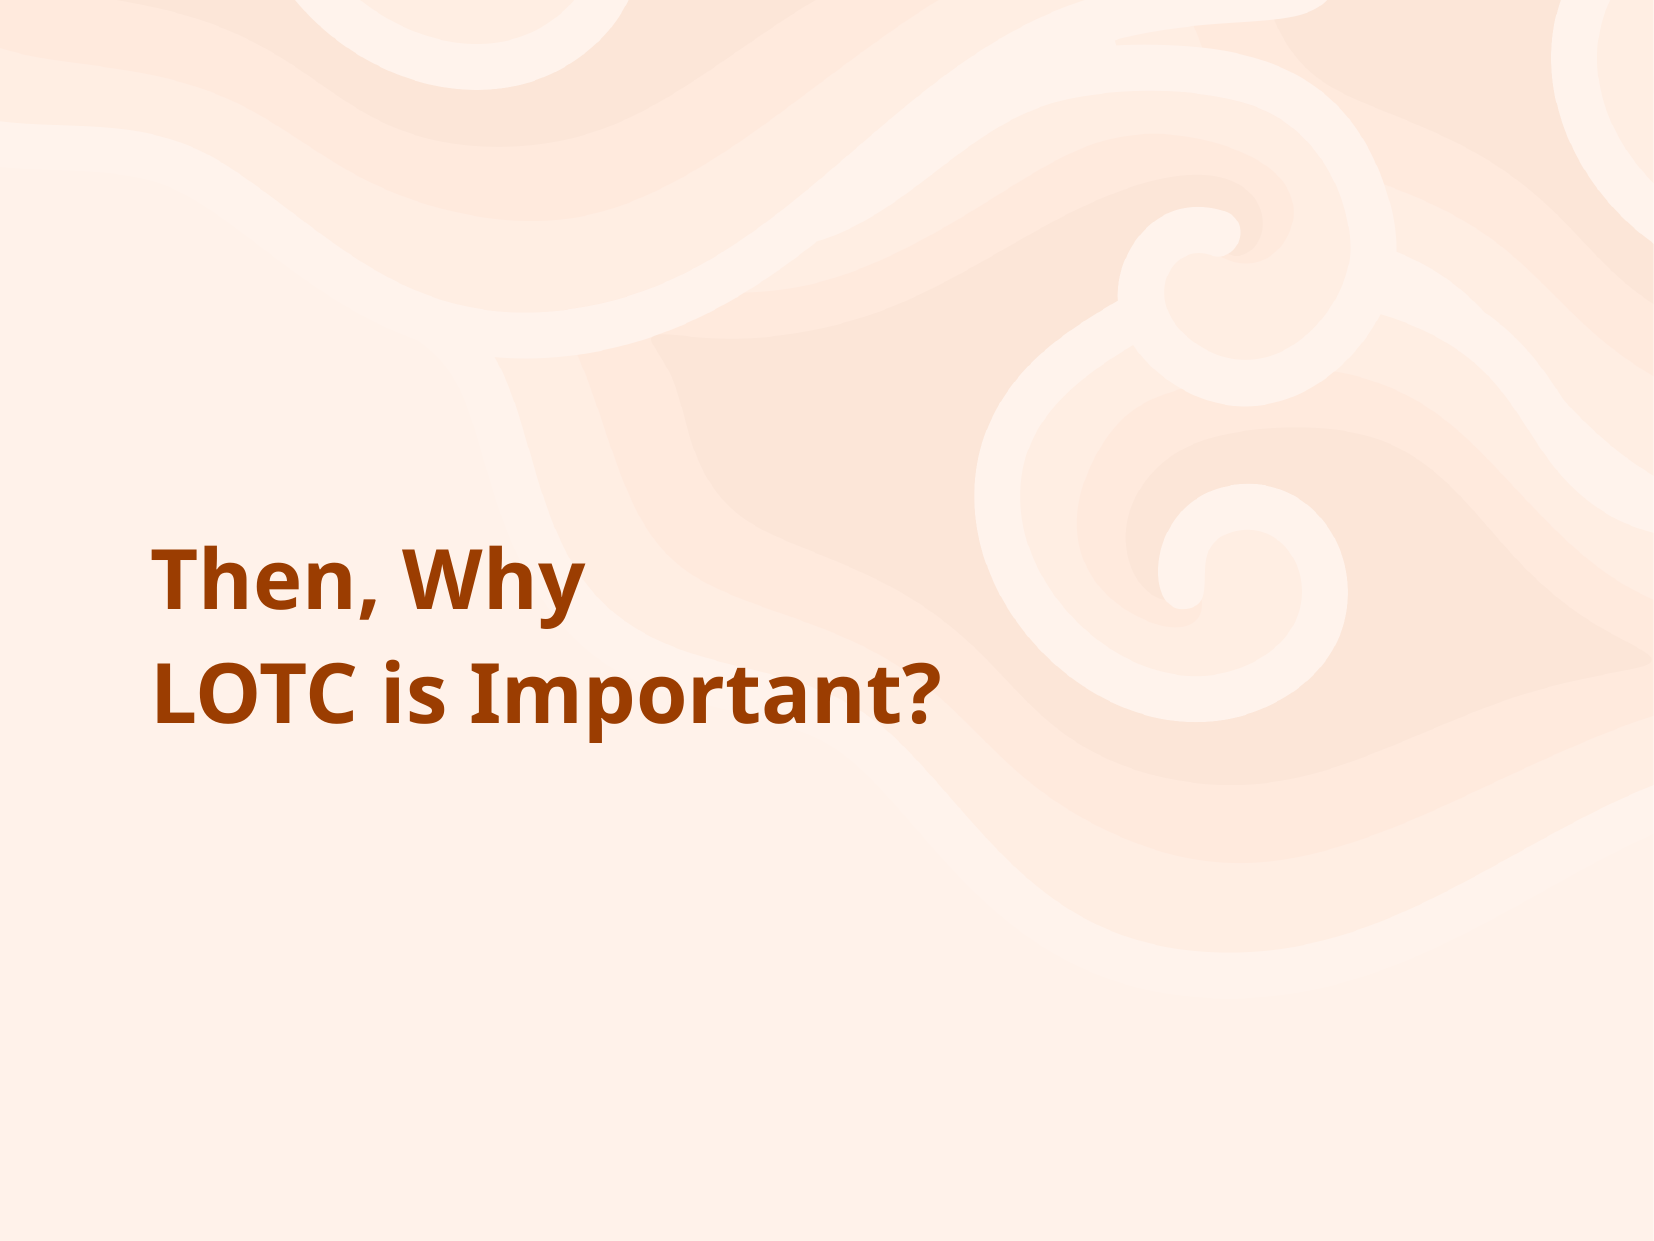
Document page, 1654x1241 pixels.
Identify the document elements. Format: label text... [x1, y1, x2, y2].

picture [0, 0, 1654, 1241]
text_box Then, Why LOTC is Important? [135, 513, 1471, 728]
